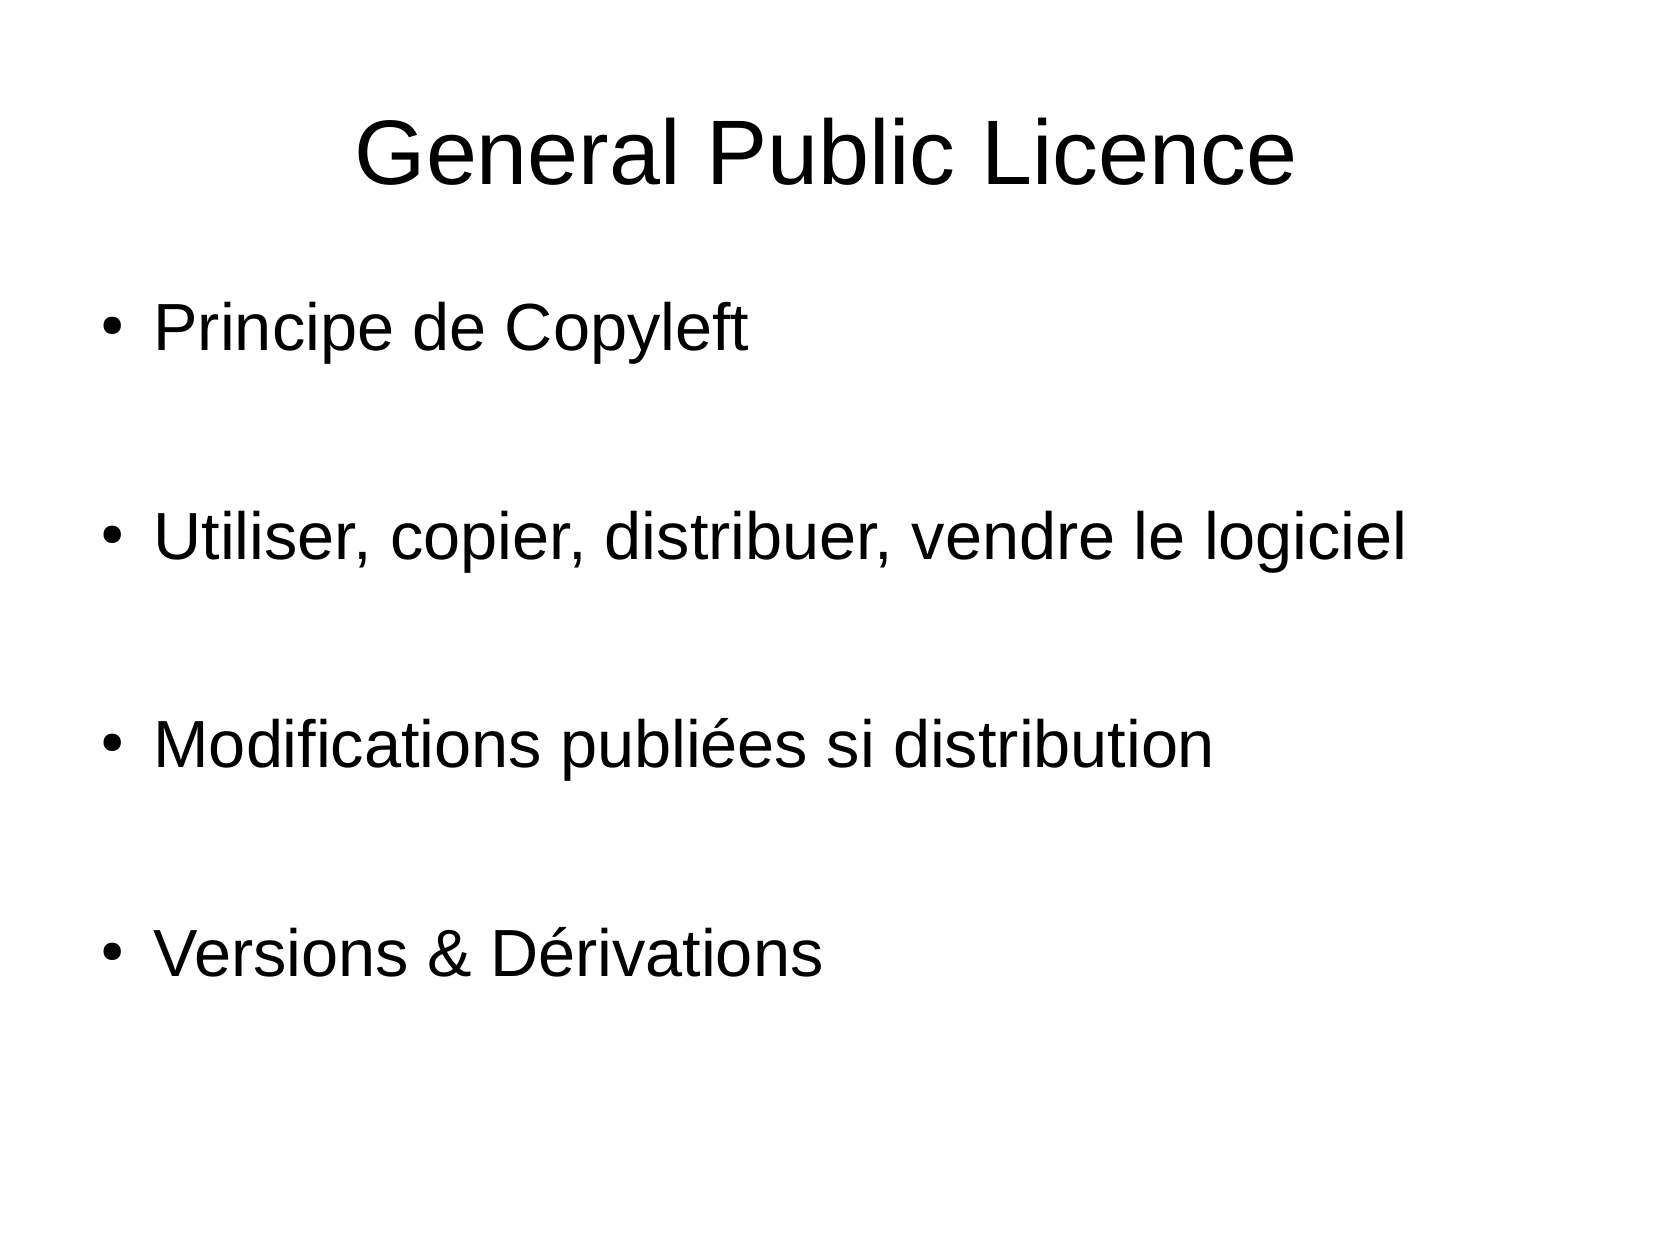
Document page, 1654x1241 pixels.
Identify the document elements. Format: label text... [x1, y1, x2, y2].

title General Public Licence [82, 49, 1571, 257]
list Principe de Copyleft Utiliser, copier, distribuer, vendre le logiciel Modifications publiées si distribution Versions & Dérivations [82, 290, 1571, 1171]
